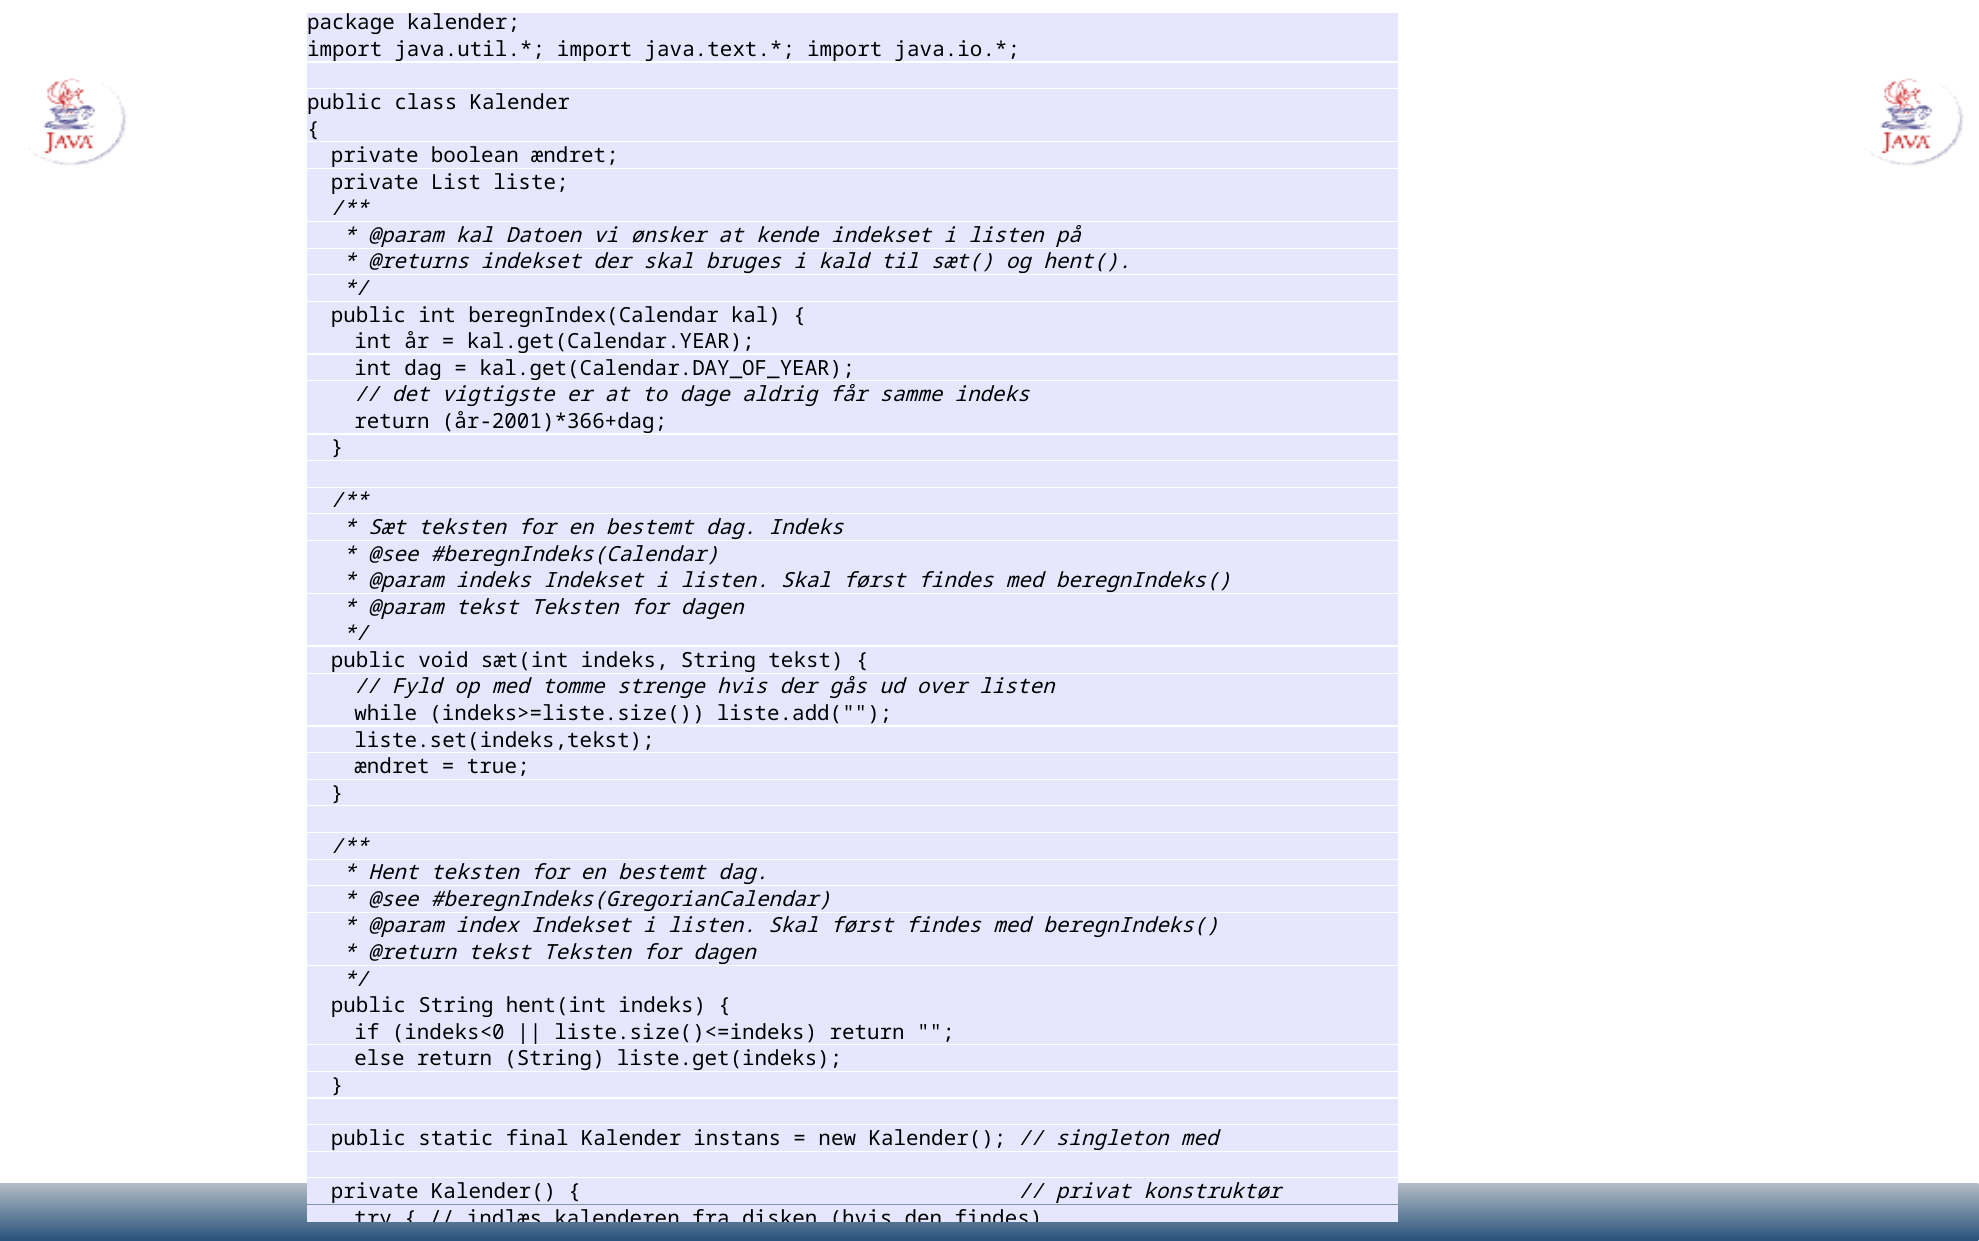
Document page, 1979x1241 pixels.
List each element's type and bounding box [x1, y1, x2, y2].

chart [294, 13, 1412, 1222]
picture [12, 71, 131, 169]
picture [1849, 71, 1968, 169]
